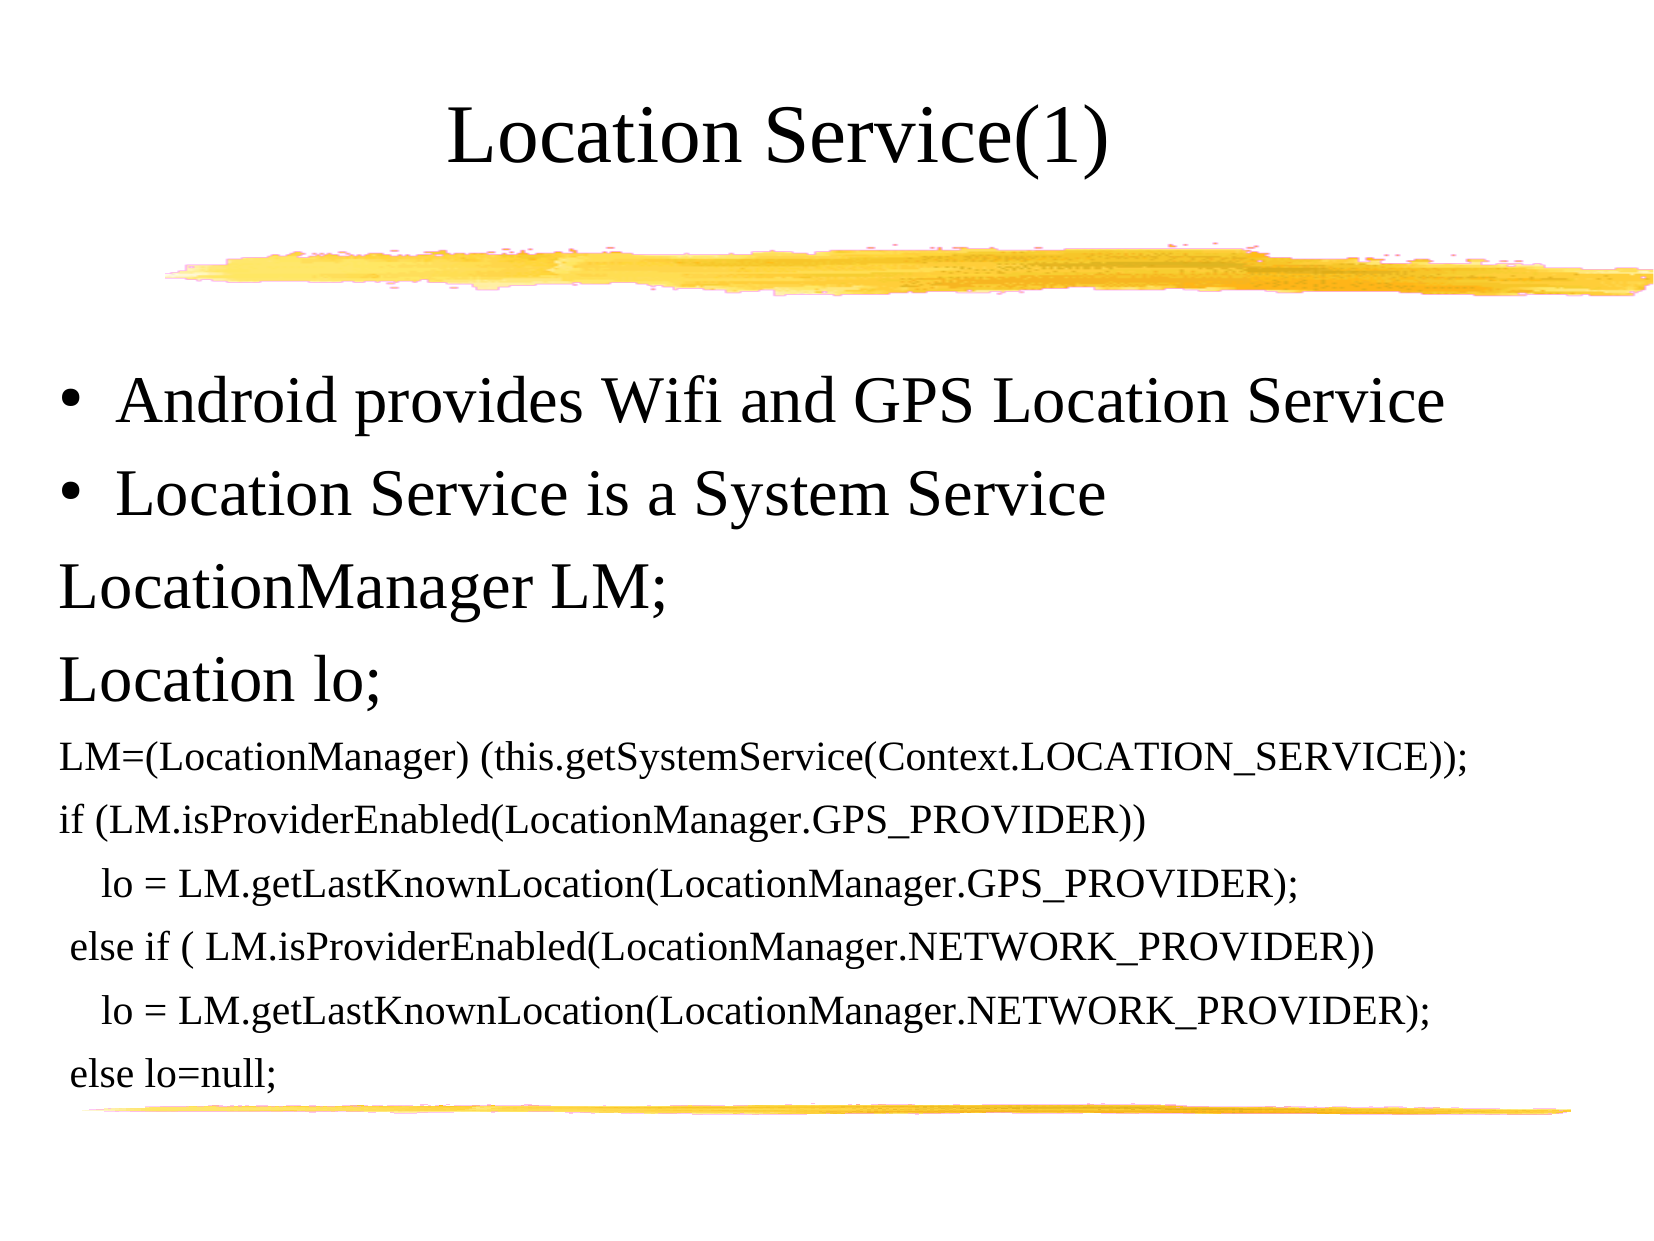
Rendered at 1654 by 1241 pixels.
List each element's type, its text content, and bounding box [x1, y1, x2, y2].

picture [165, 237, 1654, 308]
list Android provides Wifi and GPS Location Service Location Service is a System Service LocationManager LM; Location lo; LM=(LocationManager) (this.getSystemService(Context.LOCATION_SERVICE)); if (LM.isProviderEnabled(LocationManager.GPS_PROVIDER)) lo = LM.getLastKnownLocation(LocationManager.GPS_PROVIDER); else if ( LM.isProviderEnabled(LocationManager.NETWORK_PROVIDER)) lo = LM.getLastKnownLocation(LocationManager.NETWORK_PROVIDER); else lo=null; [58, 358, 1603, 1103]
picture [82, 1103, 1571, 1117]
title Location Service(1) [76, 28, 1482, 235]
